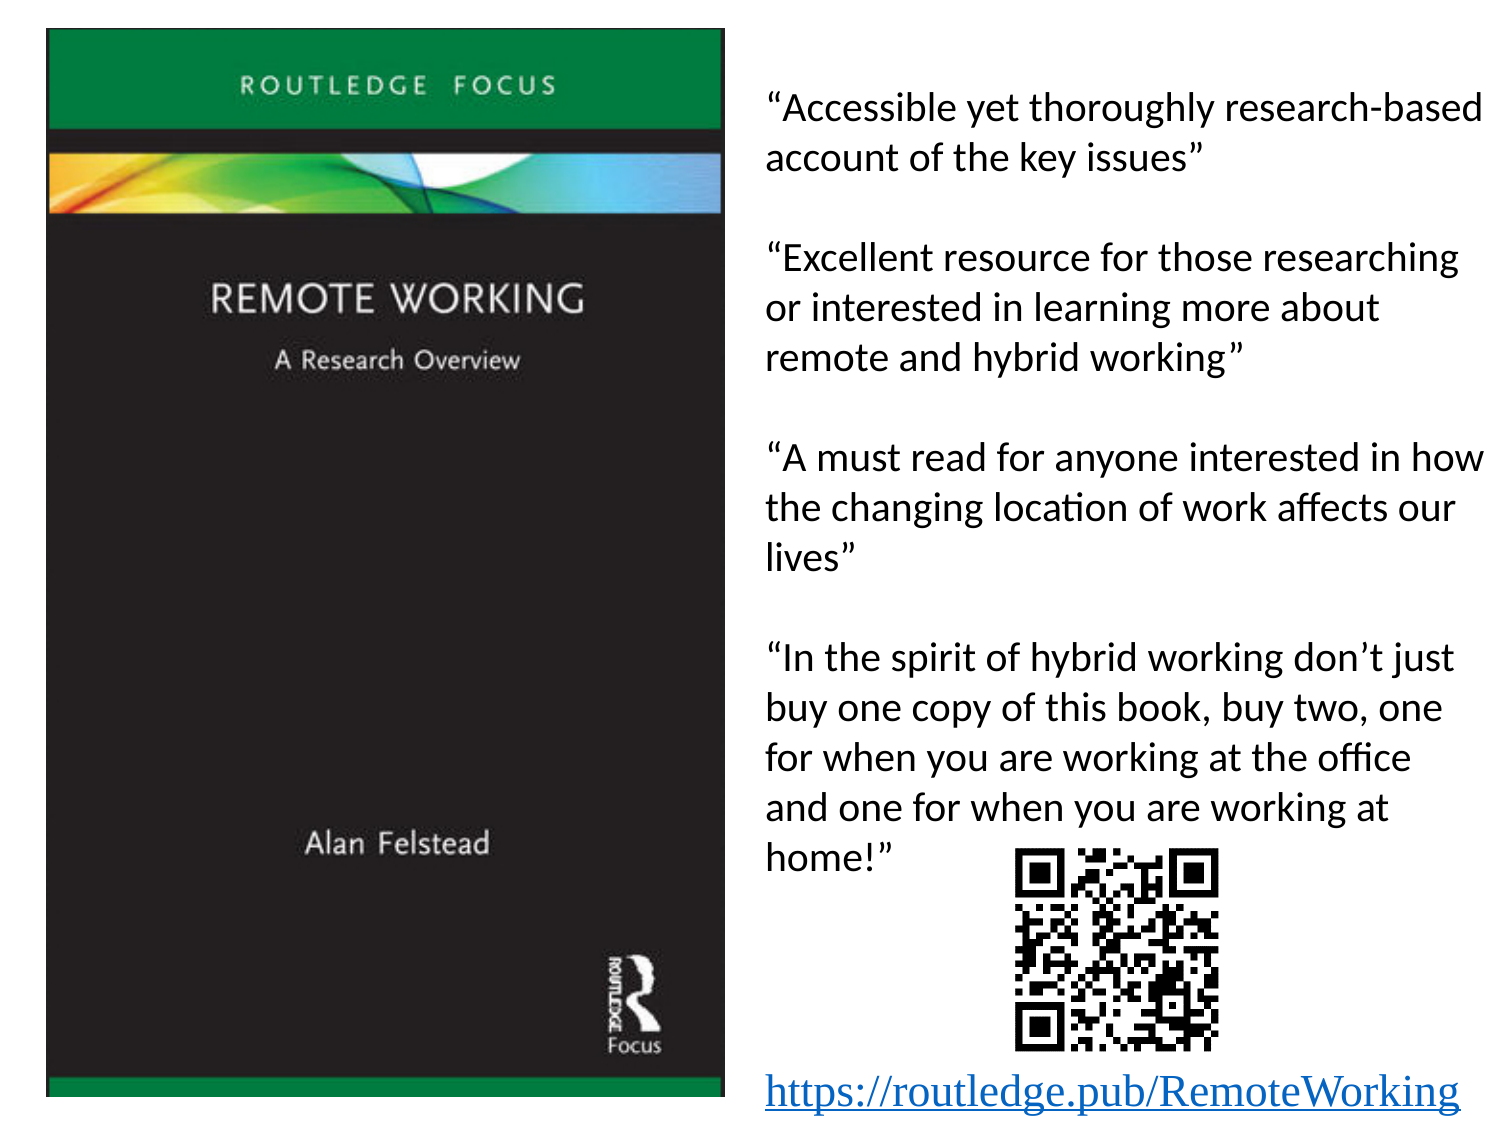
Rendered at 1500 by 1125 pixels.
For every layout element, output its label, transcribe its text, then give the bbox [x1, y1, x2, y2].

picture [46, 28, 725, 1098]
text_box “Accessible yet thoroughly research-based account of the key issues” “Excellent resource for those researching or interested in learning more about remote and hybrid working” “A must read for anyone interested in how the changing location of work affects our lives” “In the spirit of hybrid working don’t just buy one copy of this book, buy two, one for when you are working at the office and one for when you are working at home!” [750, 72, 1500, 887]
picture [1001, 834, 1232, 1065]
text_box https://routledge.pub/RemoteWorking [750, 1053, 1476, 1123]
